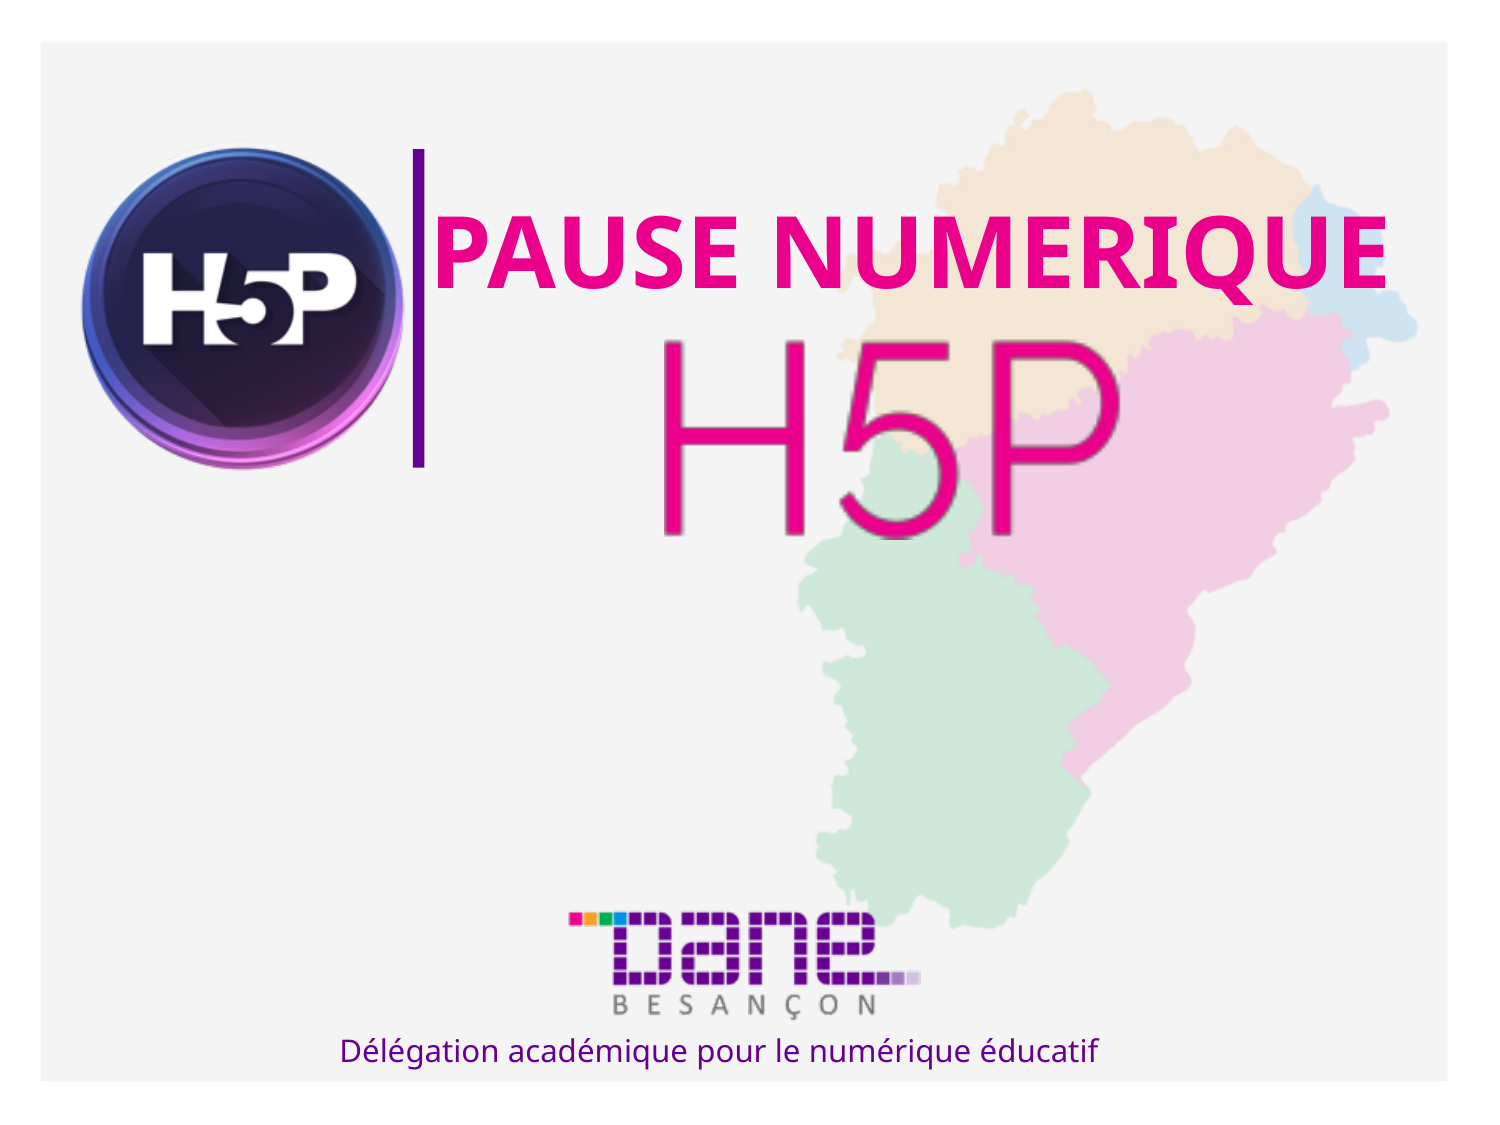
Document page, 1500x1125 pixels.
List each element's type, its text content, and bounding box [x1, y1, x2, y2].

text_box Délégation académique pour le numérique éducatif [93, 1024, 1346, 1084]
text_box PAUSE NUMERIQUE [413, 181, 1408, 339]
picture [0, 0, 1500, 1125]
